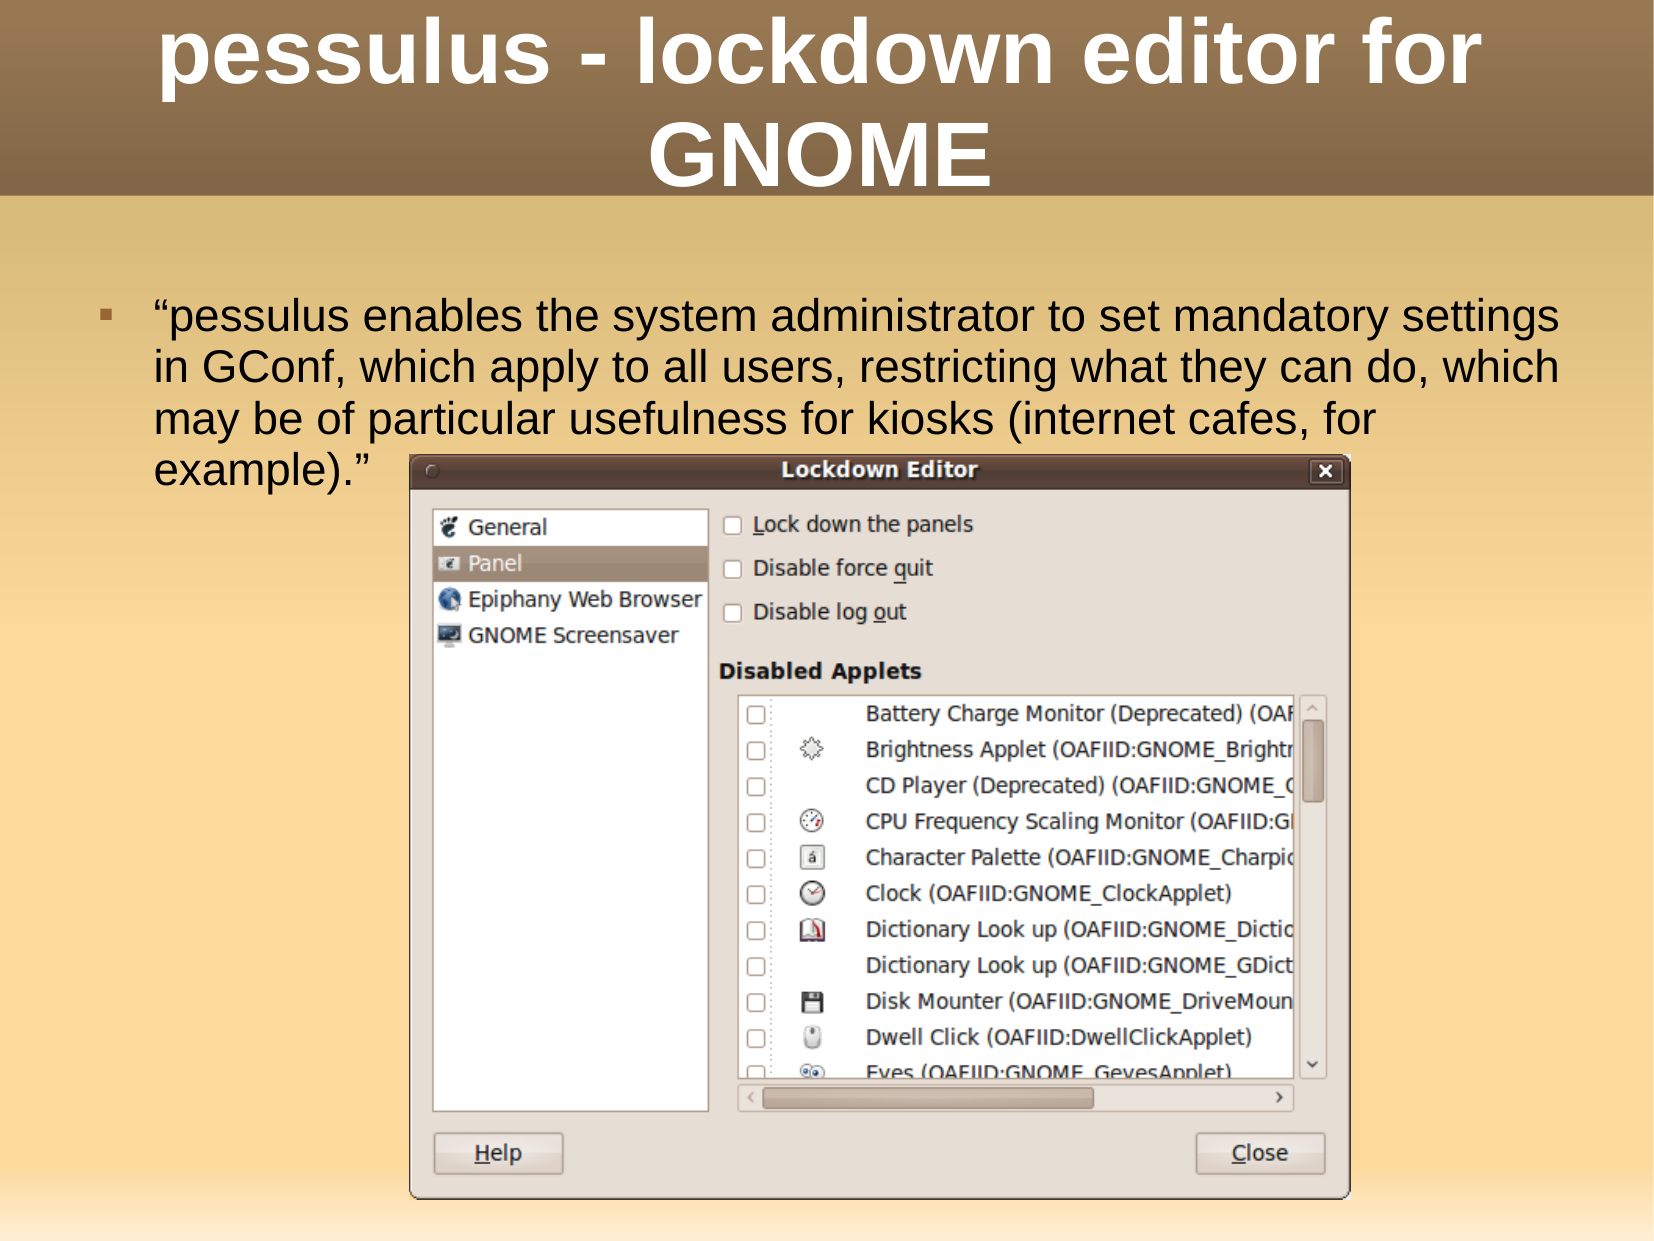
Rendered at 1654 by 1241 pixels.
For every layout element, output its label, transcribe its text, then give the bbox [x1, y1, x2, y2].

title pessulus - lockdown editor for GNOME [76, 0, 1565, 208]
picture [0, 0, 1654, 1241]
list “pessulus enables the system administrator to set mandatory settings in GConf, which apply to all users, restricting what they can do, which may be of particular usefulness for kiosks (internet cafes, for example).” [82, 290, 1571, 1109]
